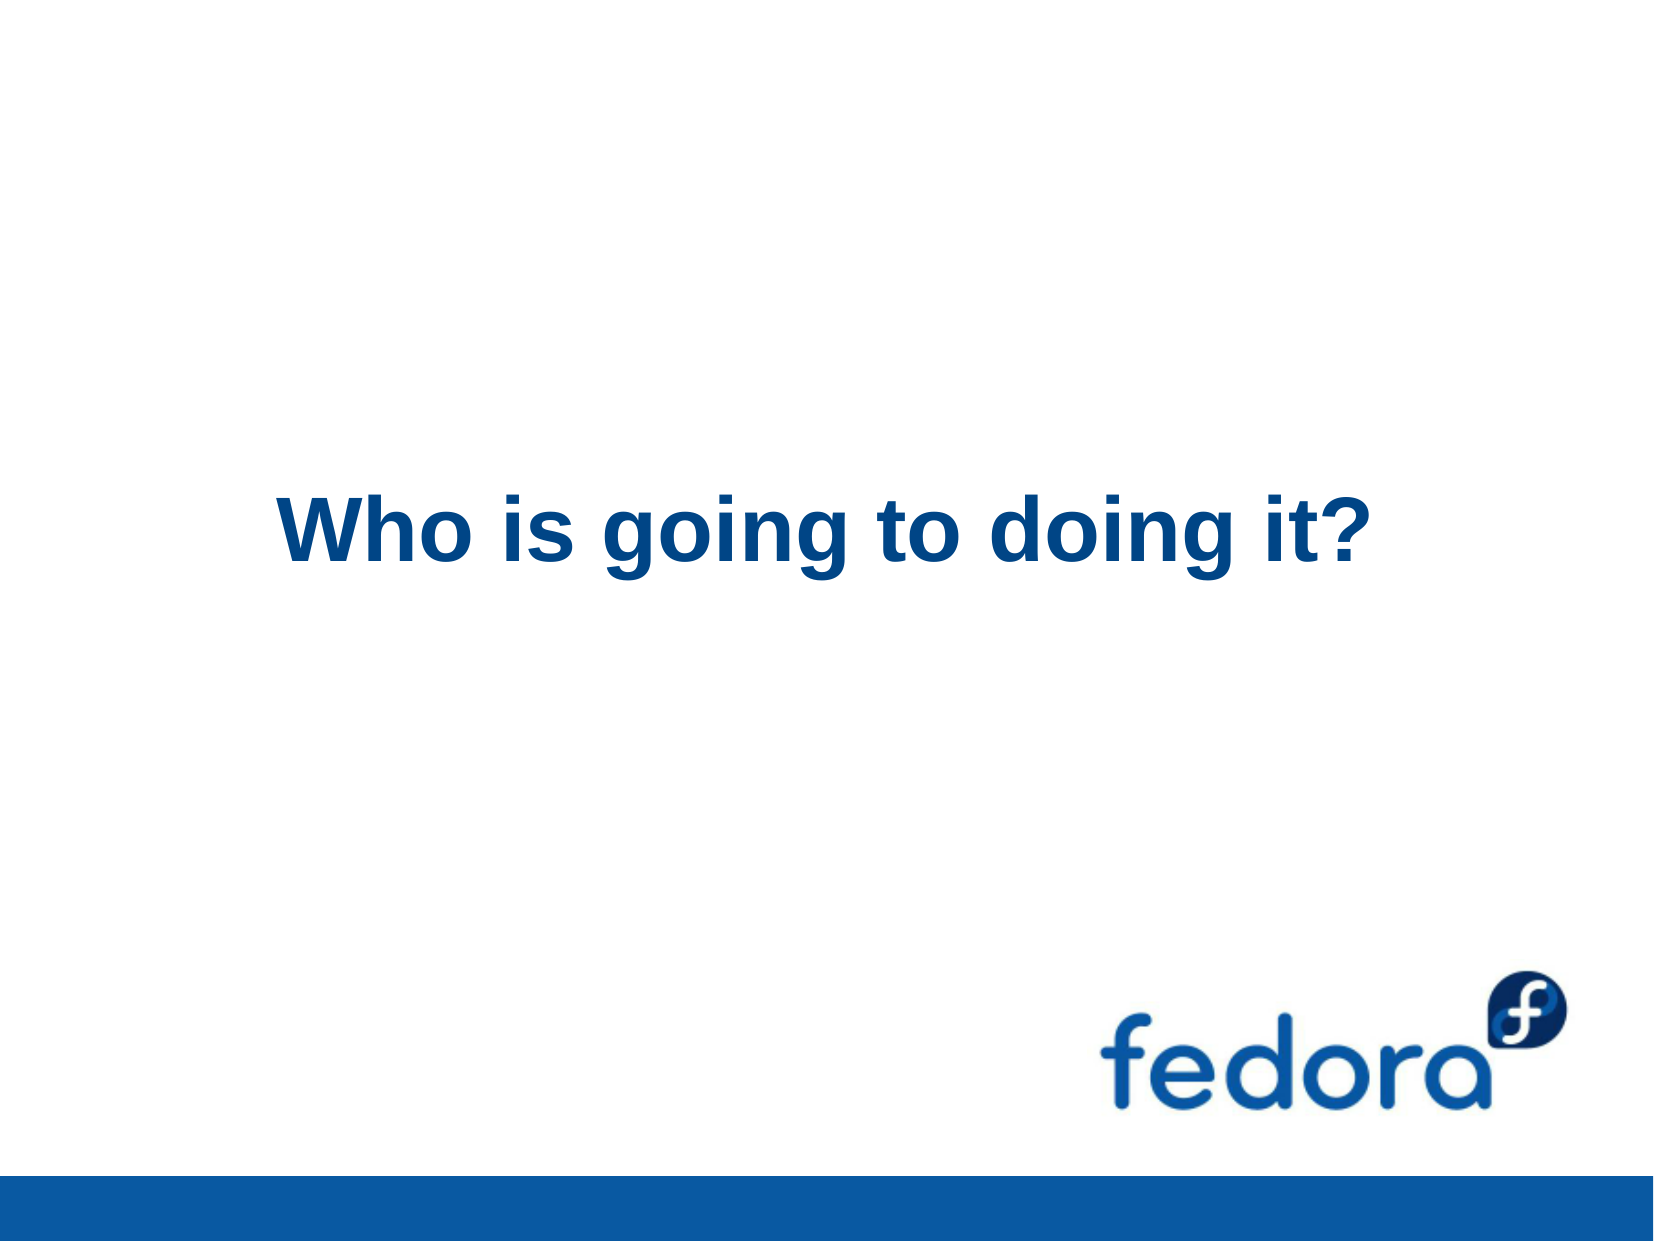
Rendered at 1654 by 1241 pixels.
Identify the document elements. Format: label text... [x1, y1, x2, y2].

picture [1087, 959, 1576, 1125]
picture [0, 1176, 1654, 1241]
subtitle Who is going to doing it? [82, 56, 1571, 1102]
